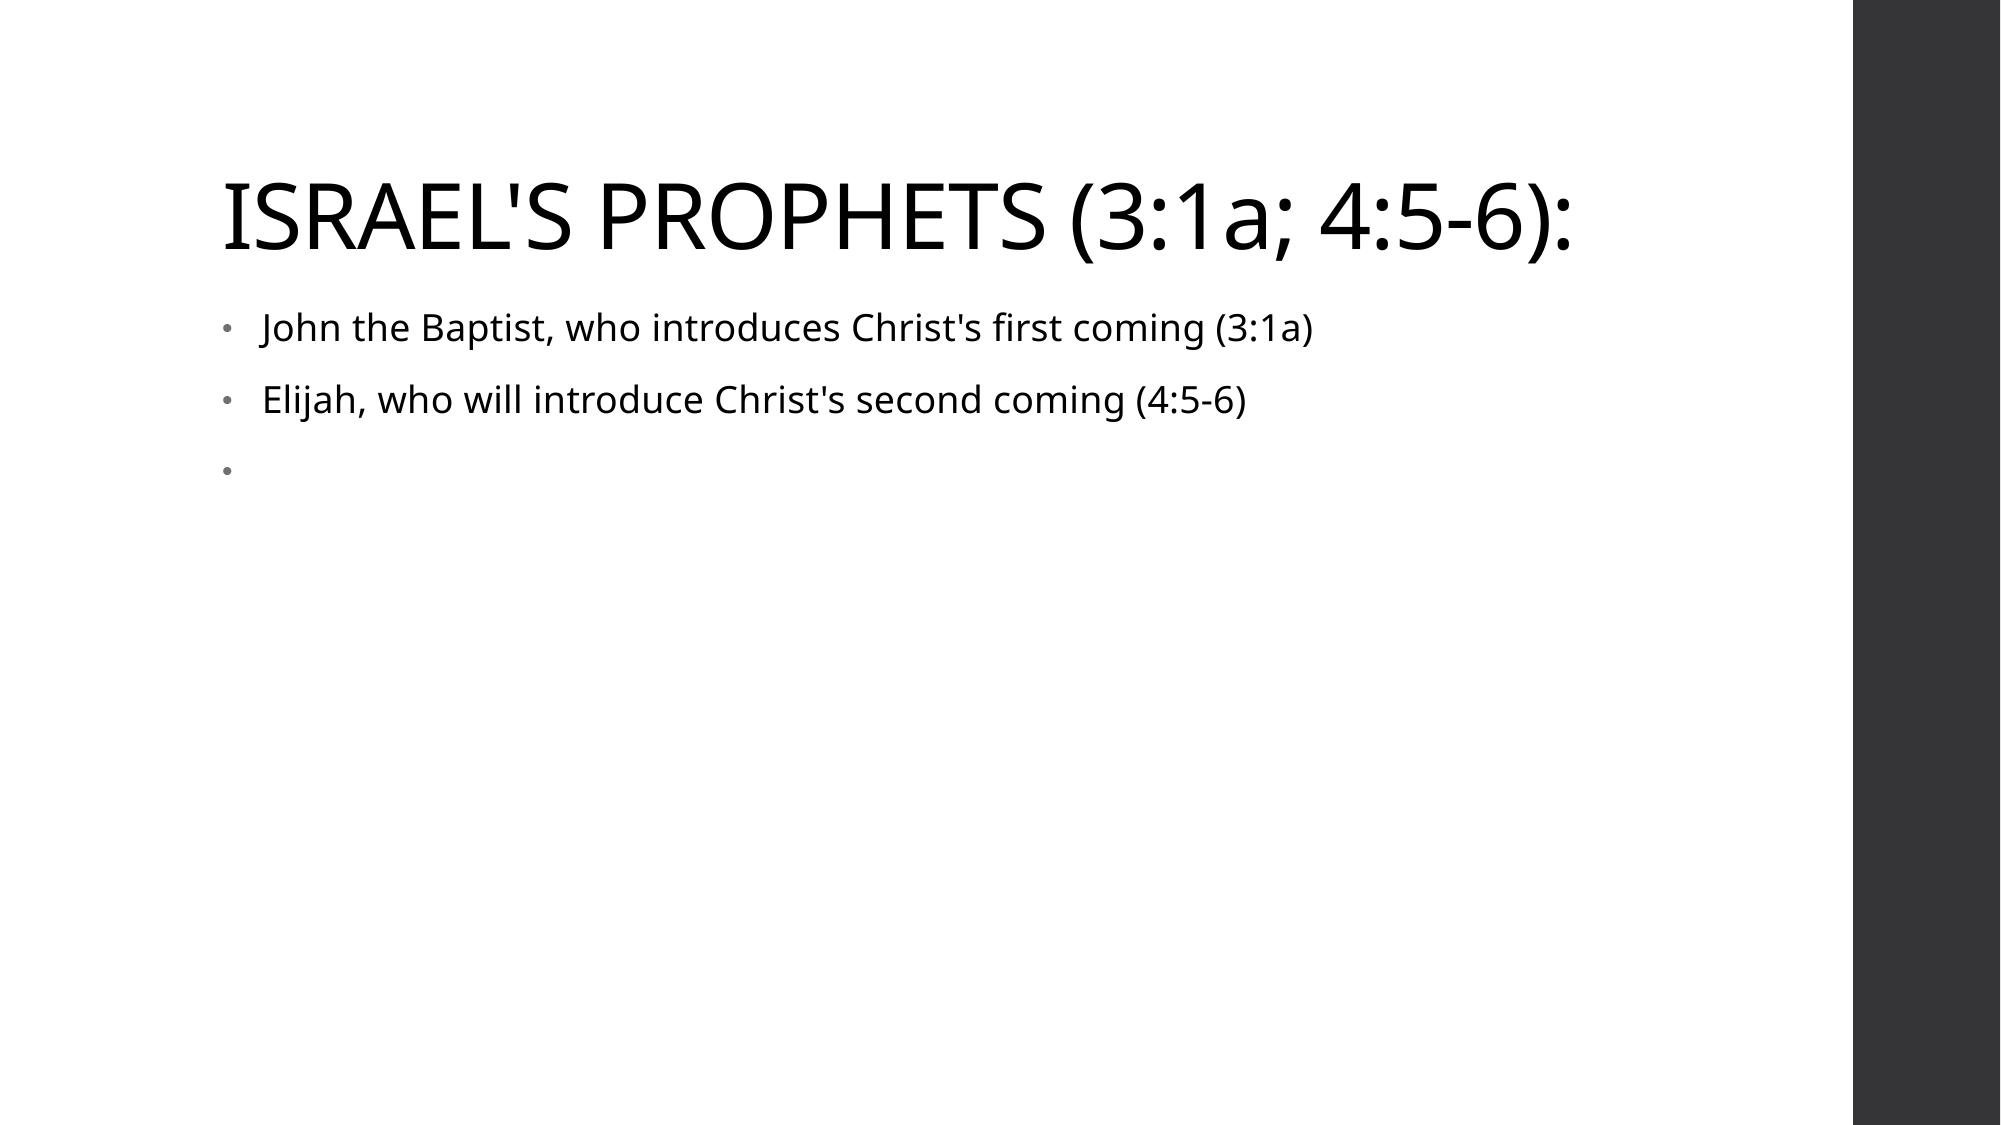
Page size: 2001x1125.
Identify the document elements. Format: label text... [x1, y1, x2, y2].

title ISRAEL'S PROPHETS (3:1a; 4:5-6): [206, 60, 1797, 278]
list John the Baptist, who introduces Christ's first coming (3:1a) Elijah, who will introduce Christ's second coming (4:5-6) [206, 299, 1617, 1014]
